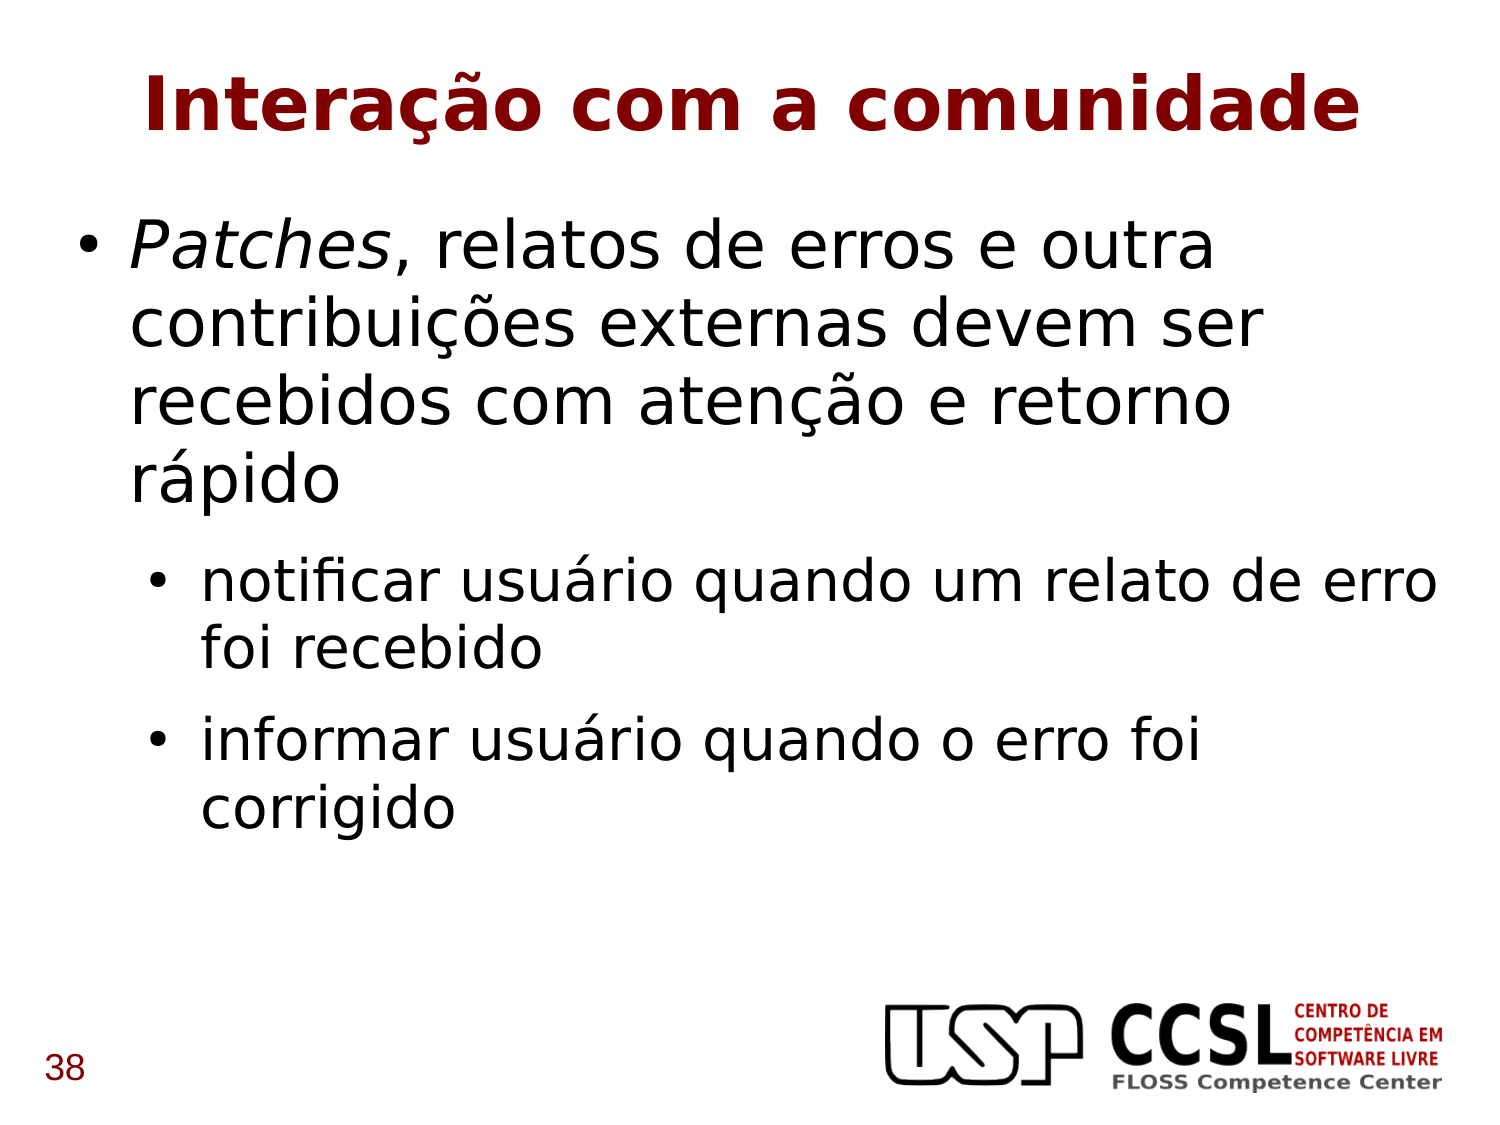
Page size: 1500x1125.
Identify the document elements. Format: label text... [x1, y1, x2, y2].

list Patches, relatos de erros e outra contribuições externas devem ser recebidos com atenção e retorno rápido notificar usuário quando um relato de erro foi recebido informar usuário quando o erro foi corrigido [59, 206, 1447, 950]
picture [885, 1003, 1442, 1093]
title Interação com a comunidade [59, 29, 1447, 180]
